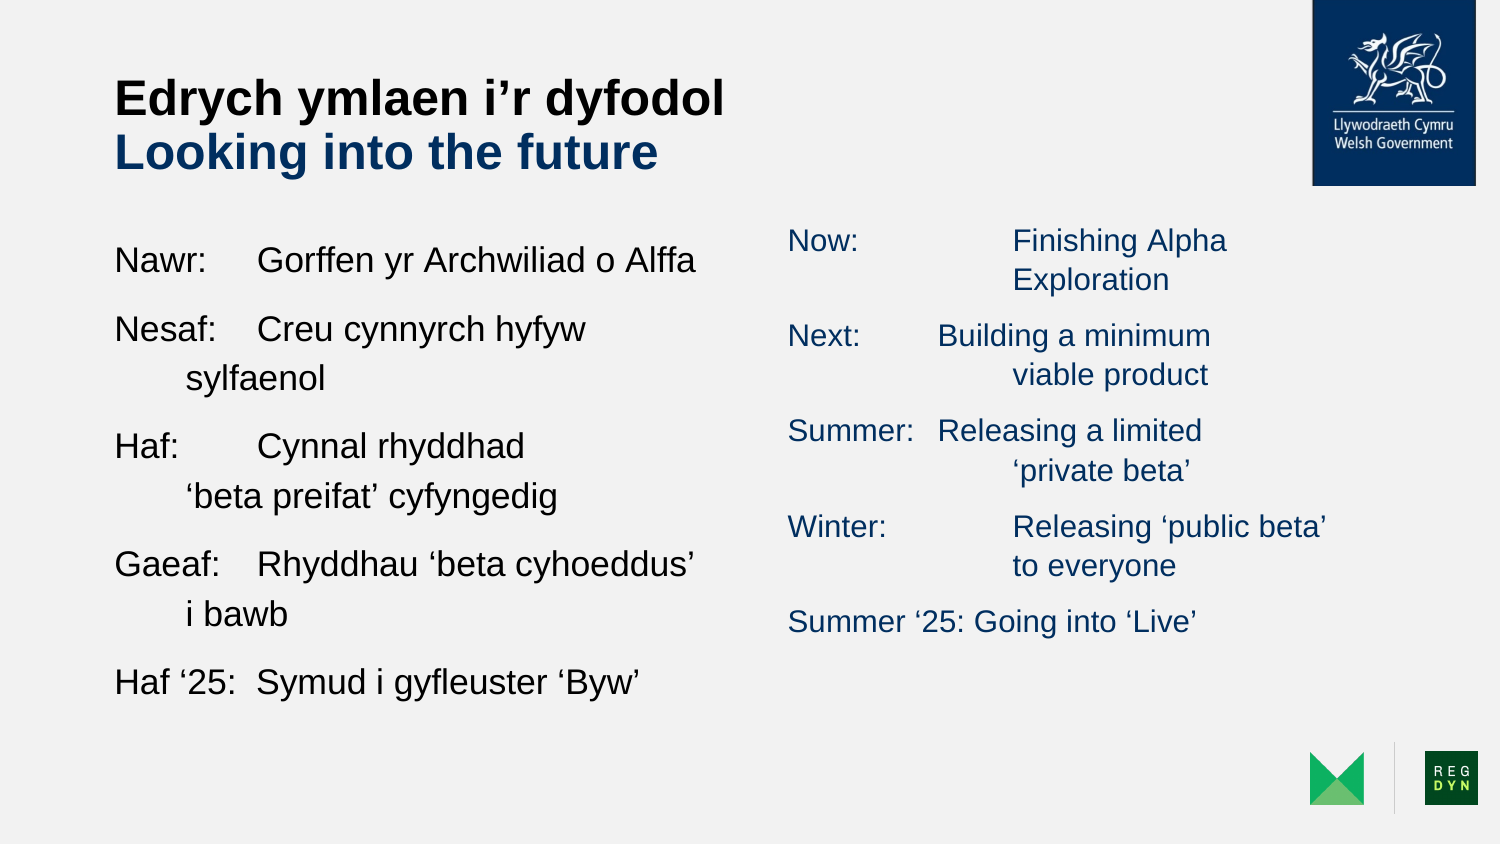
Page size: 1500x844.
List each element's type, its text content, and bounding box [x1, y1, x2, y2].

title Edrych ymlaen i’r dyfodol Looking into the future [103, 44, 1397, 209]
list Now: Finishing Alpha Exploration Next: Building a minimum viable product Summer: Releasing a limited ‘private beta’ Winter: Releasing ‘public beta’ to everyone Summer ‘25: Going into ‘Live’ [776, 212, 1415, 749]
list Nawr: Gorffen yr Archwiliad o Alffa Nesaf: Creu cynnyrch hyfyw sylfaenol Haf: Cynnal rhyddhad ‘beta preifat’ cyfyngedig Gaeaf: Rhyddhau ‘beta cyhoeddus’ i bawb Haf ‘25: Symud i gyfleuster ‘Byw’ [103, 224, 741, 760]
picture [1310, 752, 1364, 805]
picture [1425, 751, 1478, 805]
